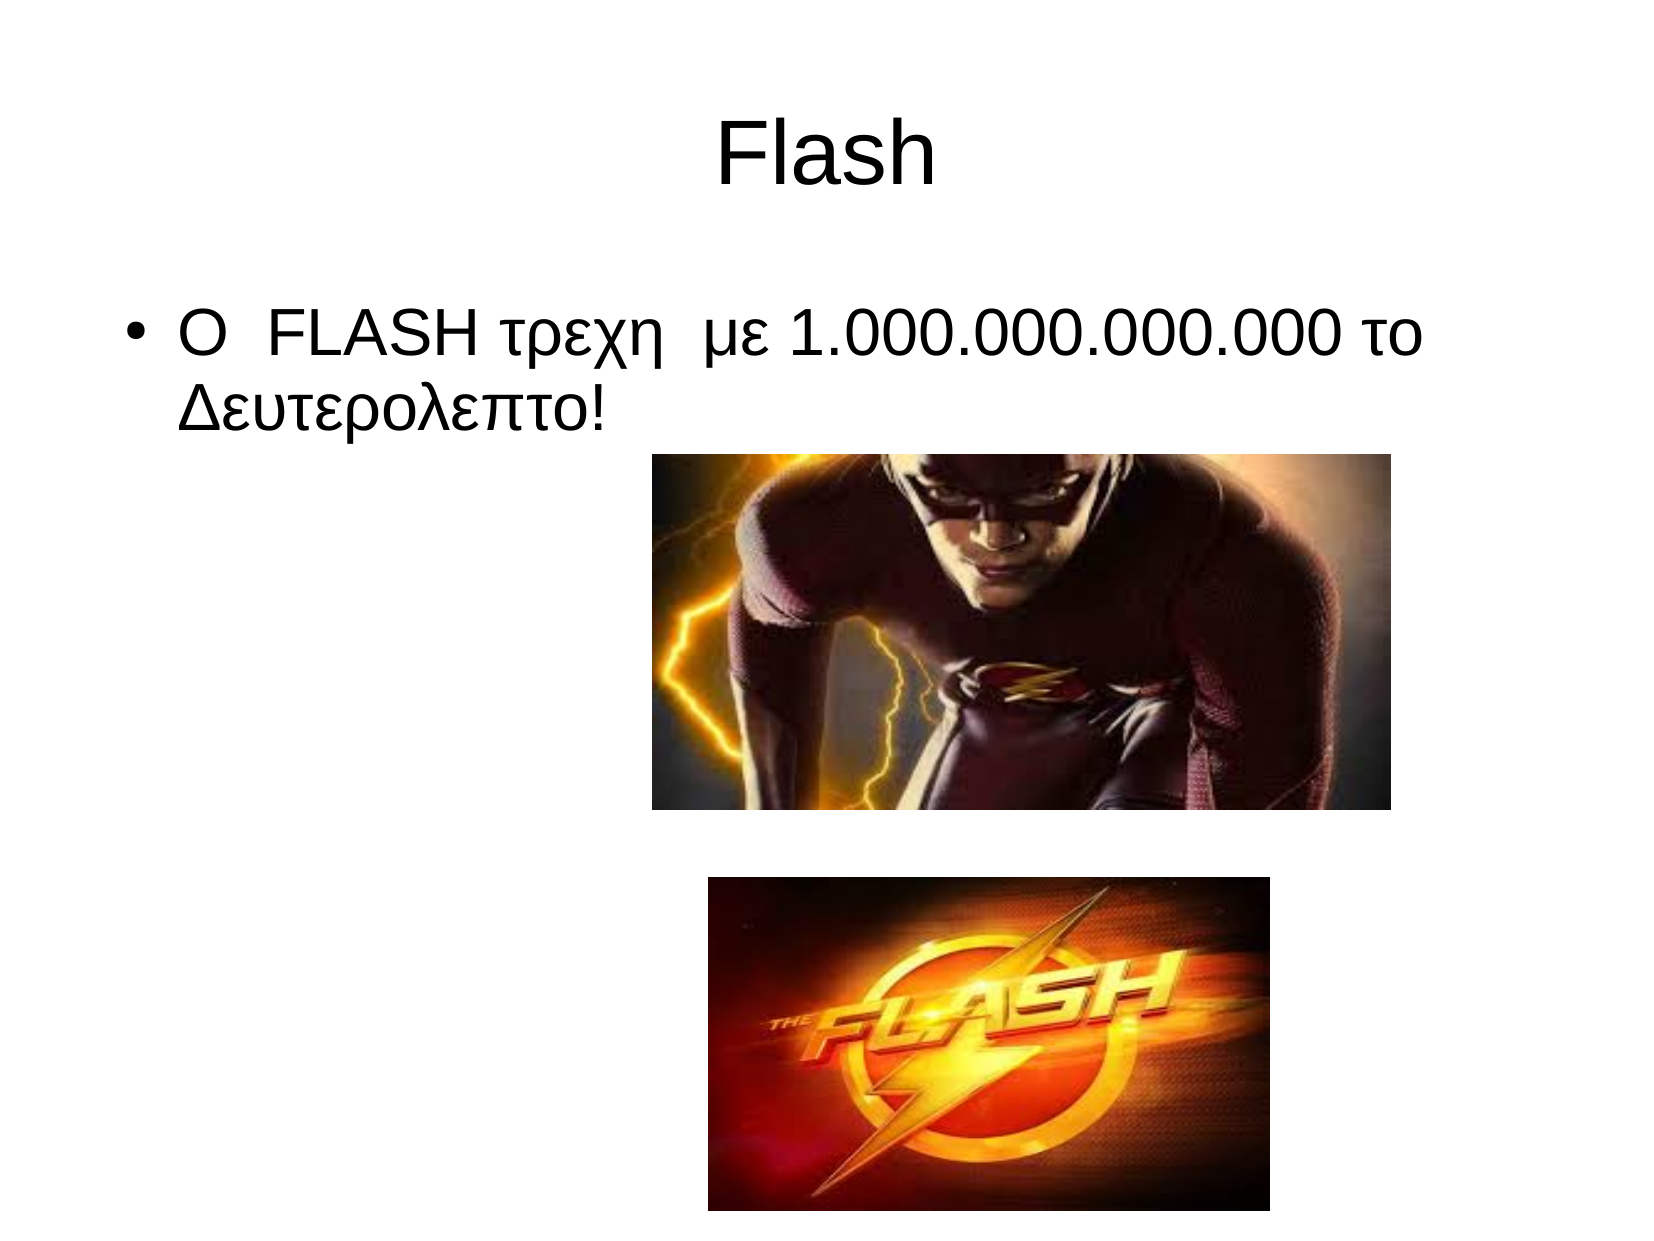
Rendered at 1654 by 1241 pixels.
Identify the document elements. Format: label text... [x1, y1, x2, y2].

picture [652, 454, 1391, 810]
title Flash [82, 49, 1571, 257]
list Ο FLASH τρεχη με 1.000.000.000.000 το Δευτερολεπτο! [106, 295, 1595, 1114]
picture [708, 877, 1270, 1211]
